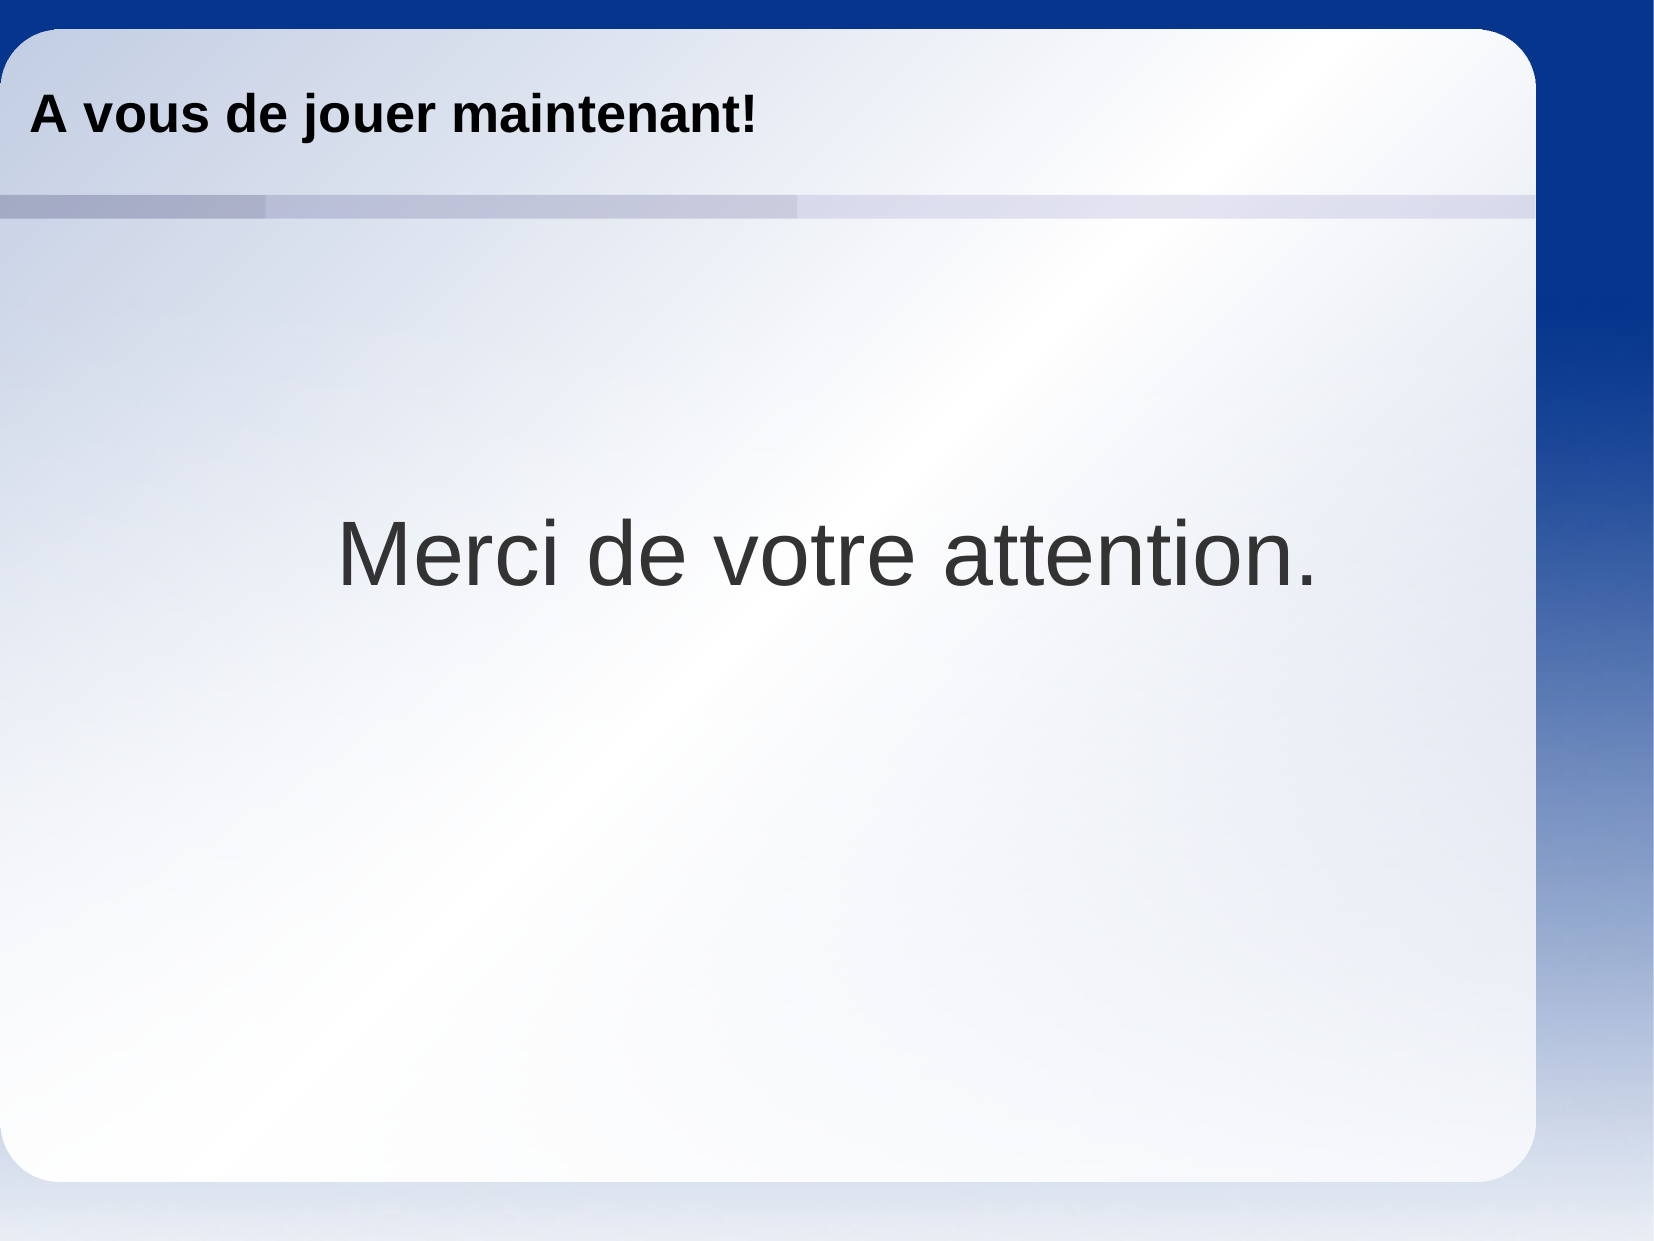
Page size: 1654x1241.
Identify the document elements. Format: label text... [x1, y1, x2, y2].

title A vous de jouer maintenant! [29, 56, 1506, 170]
list Merci de votre attention. [265, 501, 1329, 768]
picture [0, 0, 1654, 1241]
